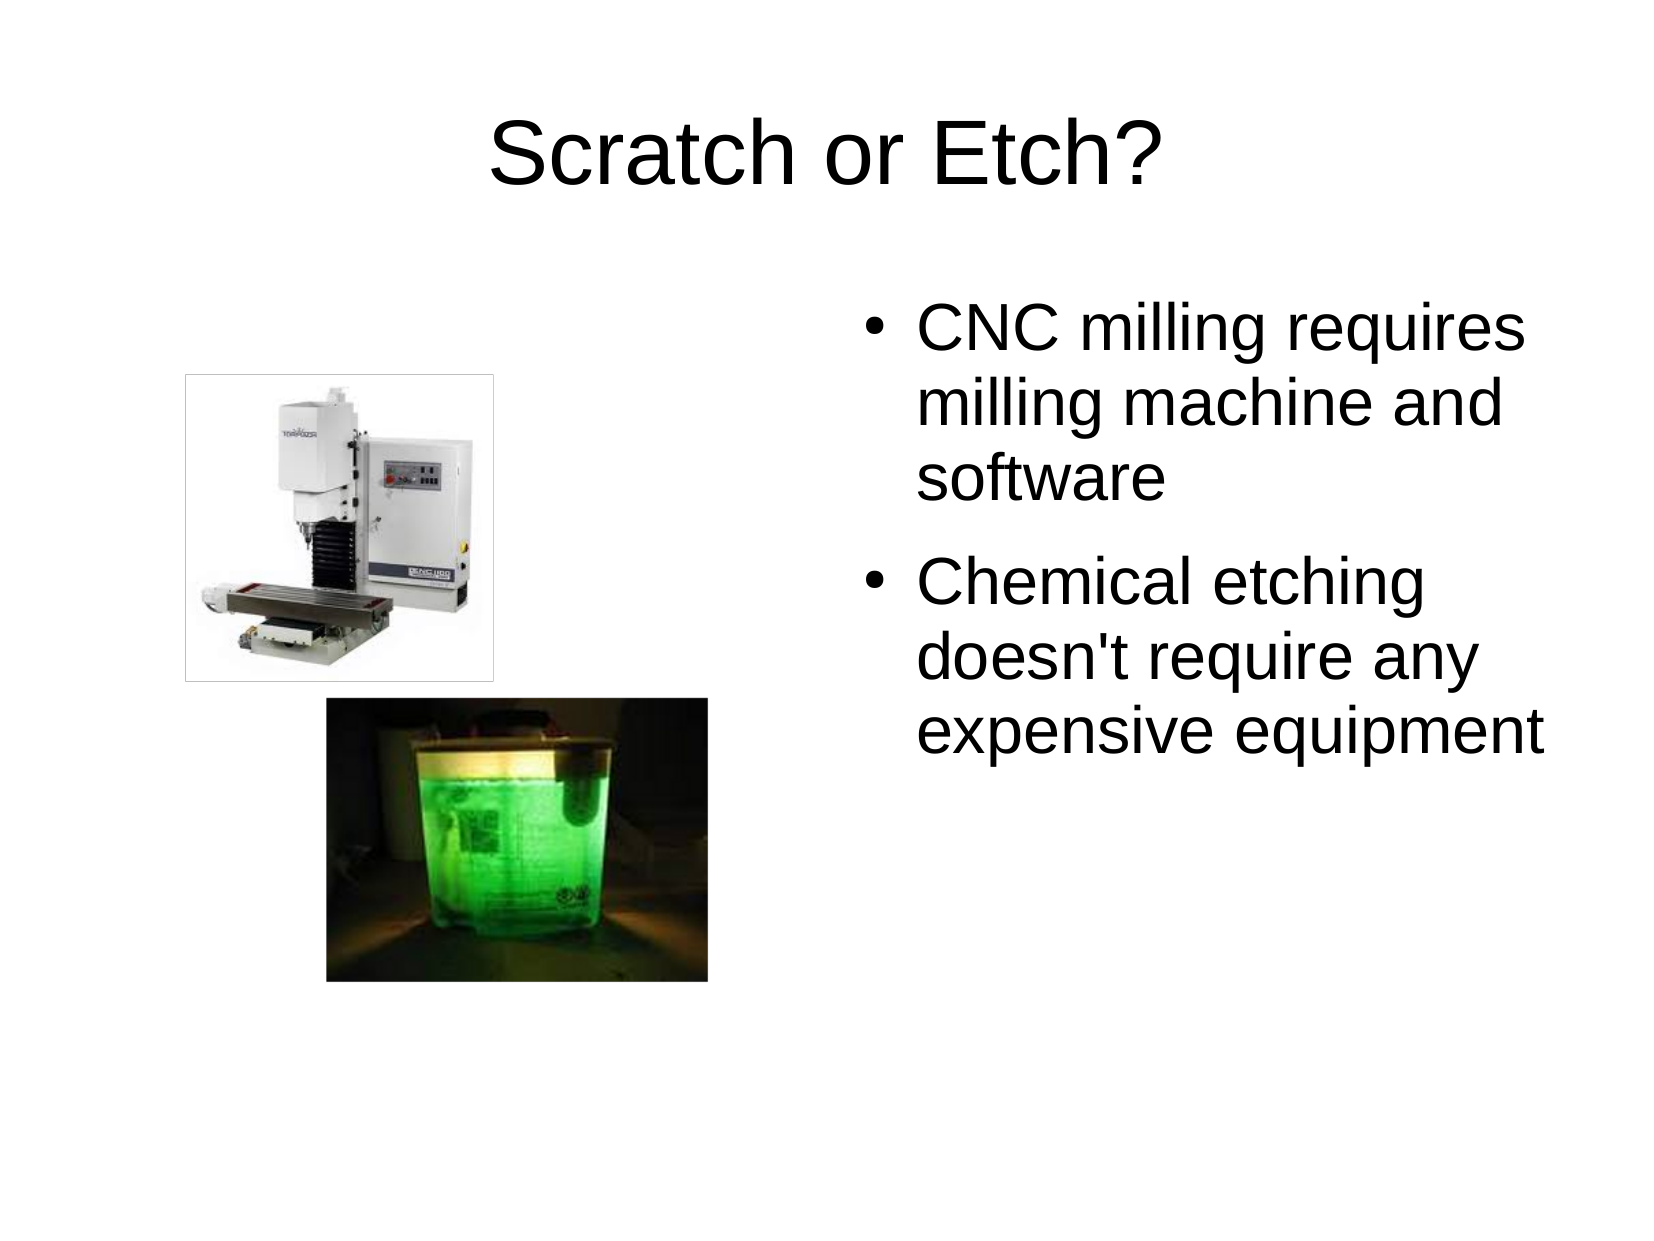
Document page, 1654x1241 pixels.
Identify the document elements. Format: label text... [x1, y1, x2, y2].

title Scratch or Etch? [82, 56, 1571, 250]
list CNC milling requires milling machine and software Chemical etching doesn't require any expensive equipment [845, 290, 1572, 1094]
picture [172, 290, 719, 1109]
